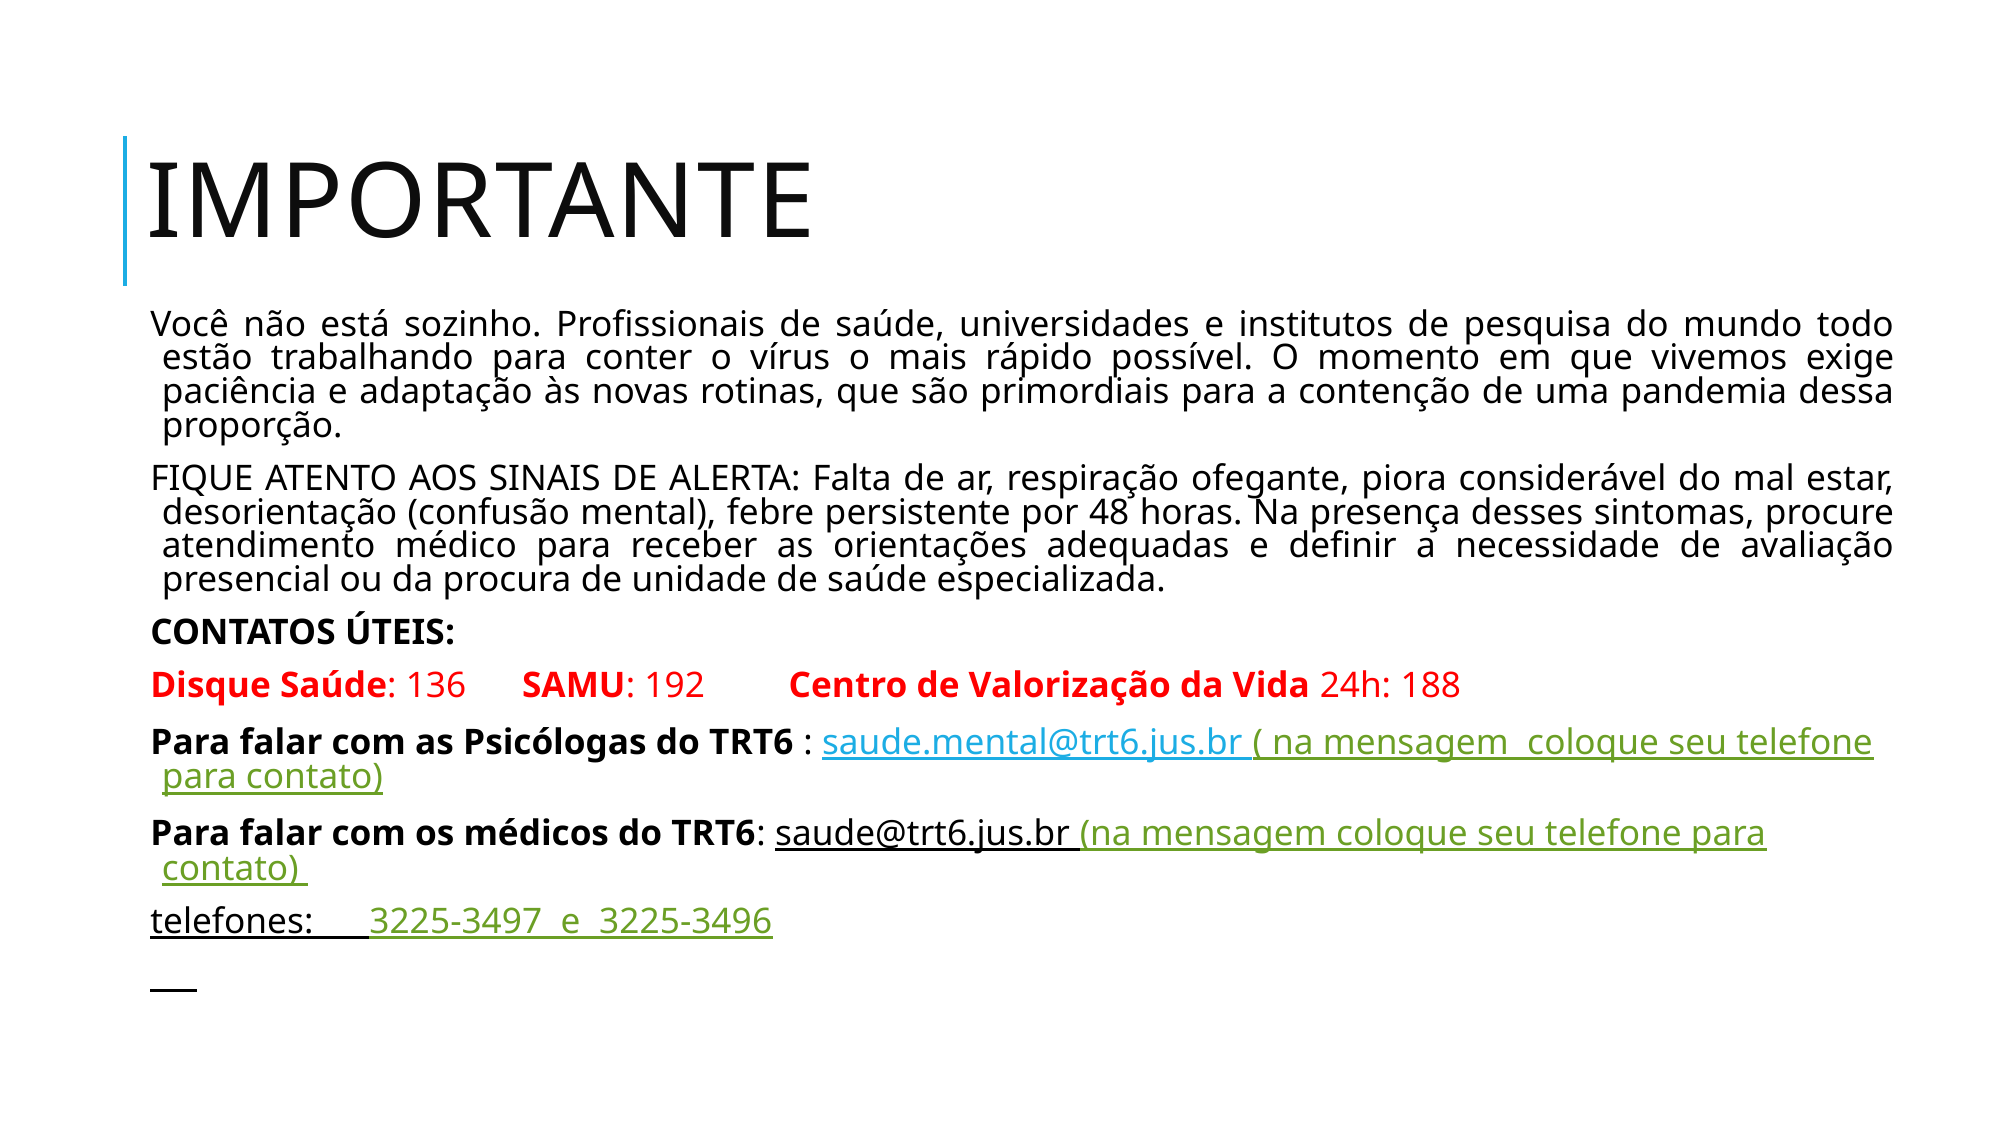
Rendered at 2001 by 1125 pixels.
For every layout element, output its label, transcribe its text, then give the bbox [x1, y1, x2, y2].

list Você não está sozinho. Profissionais de saúde, universidades e institutos de pesquisa do mundo todo estão trabalhando para conter o vírus o mais rápido possível. O momento em que vivemos exige paciência e adaptação às novas rotinas, que são primordiais para a contenção de uma pandemia dessa proporção. FIQUE ATENTO AOS SINAIS DE ALERTA: Falta de ar, respiração ofegante, piora considerável do mal estar, desorientação (confusão mental), febre persistente por 48 horas. Na presença desses sintomas, procure atendimento médico para receber as orientações adequadas e definir a necessidade de avaliação presencial ou da procura de unidade de saúde especializada. CONTATOS ÚTEIS: Disque Saúde: 136 SAMU: 192 Centro de Valorização da Vida 24h: 188 Para falar com as Psicólogas do TRT6 : saude.mental@trt6.jus.br ( na mensagem coloque seu telefone para contato) Para falar com os médicos do TRT6: saude@trt6.jus.br (na mensagem coloque seu telefone para contato) telefones: 3225-3497 e 3225-3496 [131, 301, 1909, 1007]
title IMPORTANTE [131, 112, 1838, 301]
